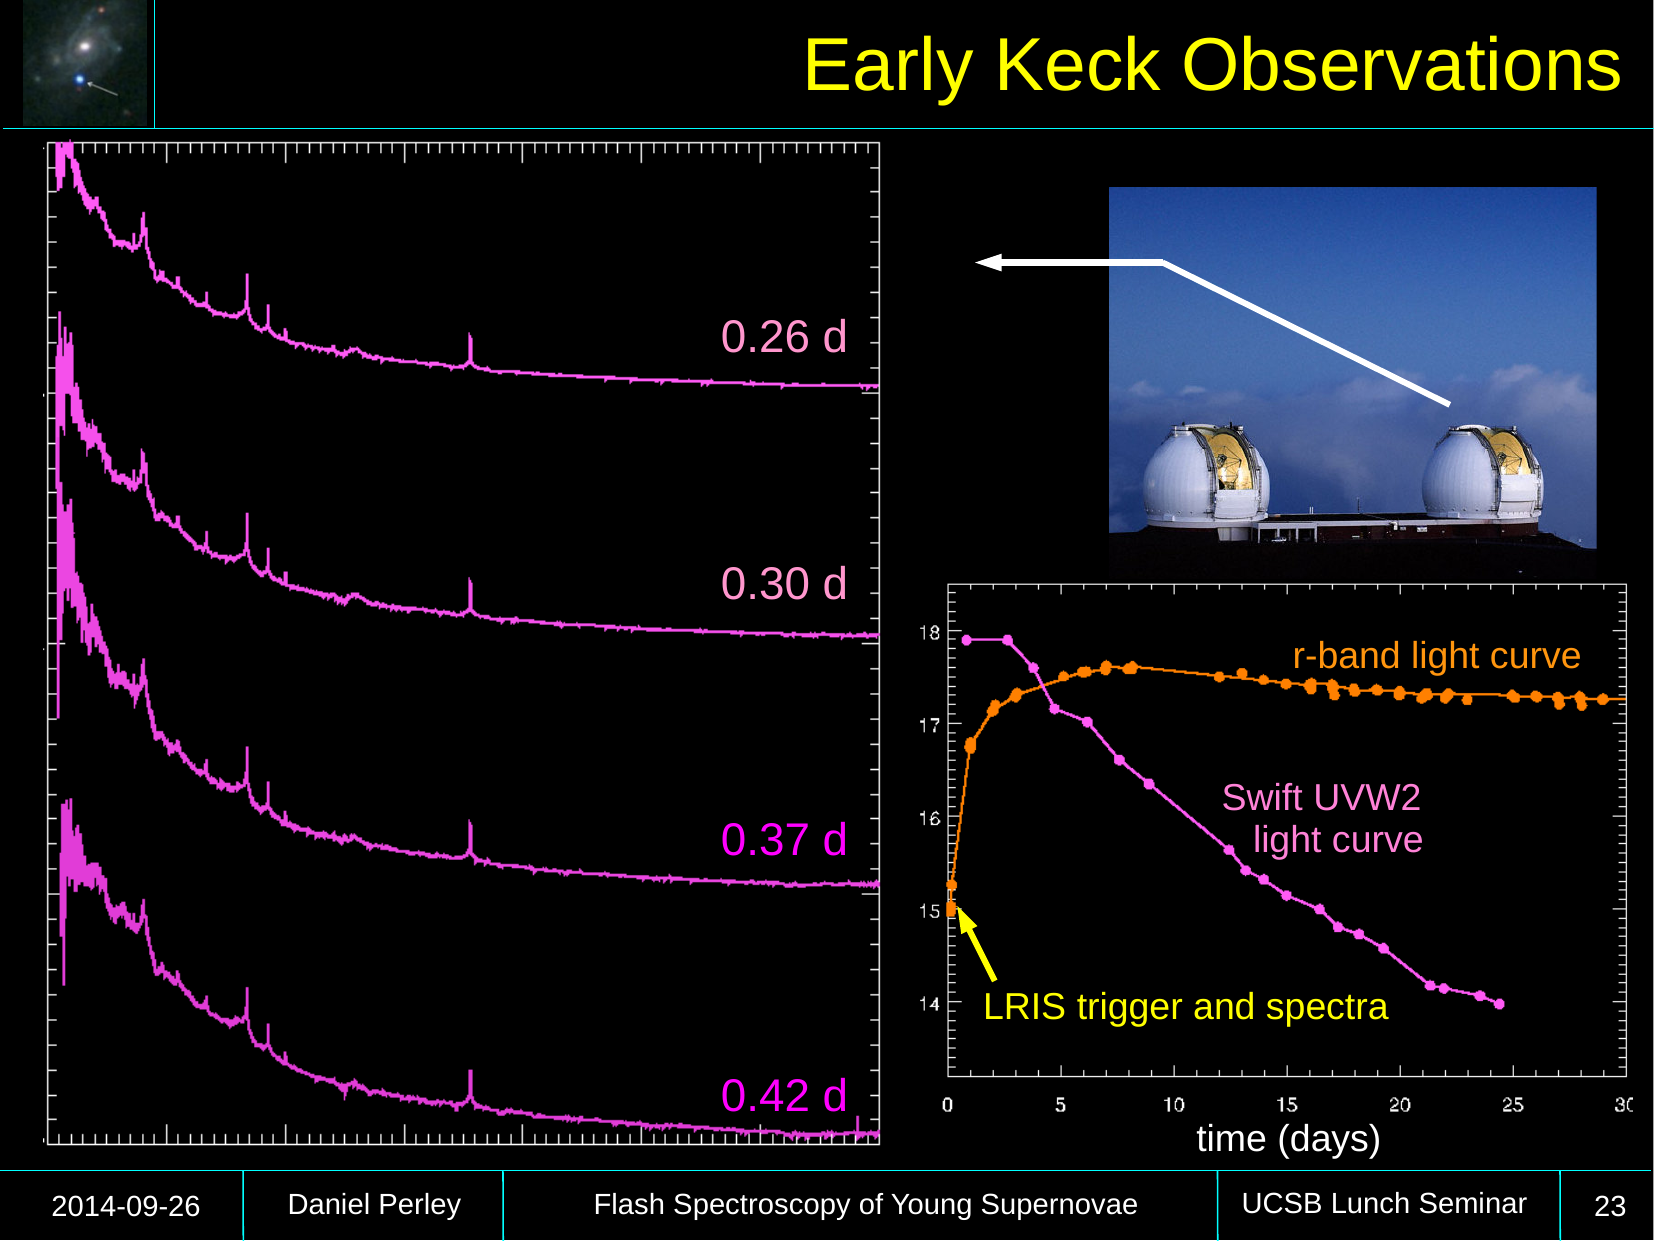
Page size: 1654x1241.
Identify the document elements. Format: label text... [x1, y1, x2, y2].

text_box r-band light curve [1275, 623, 1613, 687]
text_box Swift UVW2 light curve [1203, 766, 1443, 872]
title Early Keck Observations [187, 21, 1624, 108]
text_box 0.26 d 0.30 d 0.37 d 0.42 d [702, 300, 867, 1132]
picture [919, 187, 1633, 1126]
picture [43, 138, 883, 1151]
text_box time (days) [1101, 1107, 1477, 1171]
picture [23, 0, 147, 126]
text_box LRIS trigger and spectra [965, 975, 1453, 1038]
